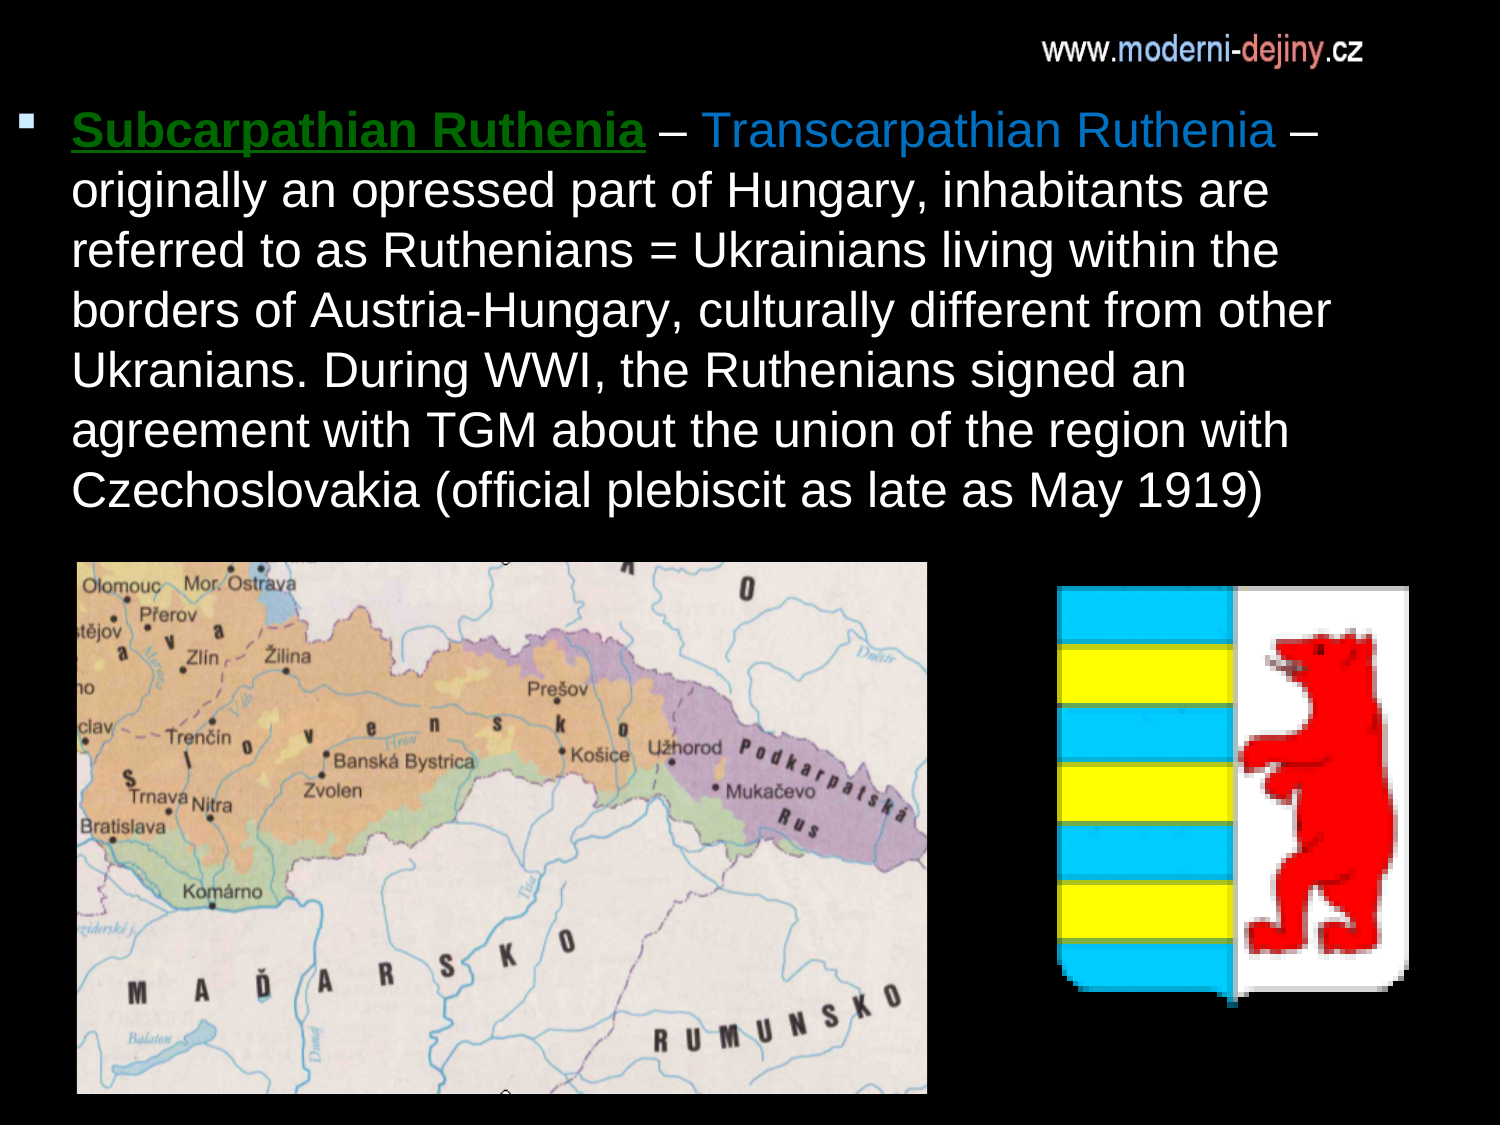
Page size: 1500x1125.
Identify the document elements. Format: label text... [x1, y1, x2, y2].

text_box Subcarpathian Ruthenia – Transcarpathian Ruthenia – originally an opressed part of Hungary, inhabitants are referred to as Ruthenians = Ukrainians living within the borders of Austria-Hungary, culturally different from other Ukranians. During WWI, the Ruthenians signed an agreement with TGM about the union of the region with Czechoslovakia (official plebiscit as late as May 1919) [0, 90, 1451, 575]
picture [0, 0, 1500, 1125]
